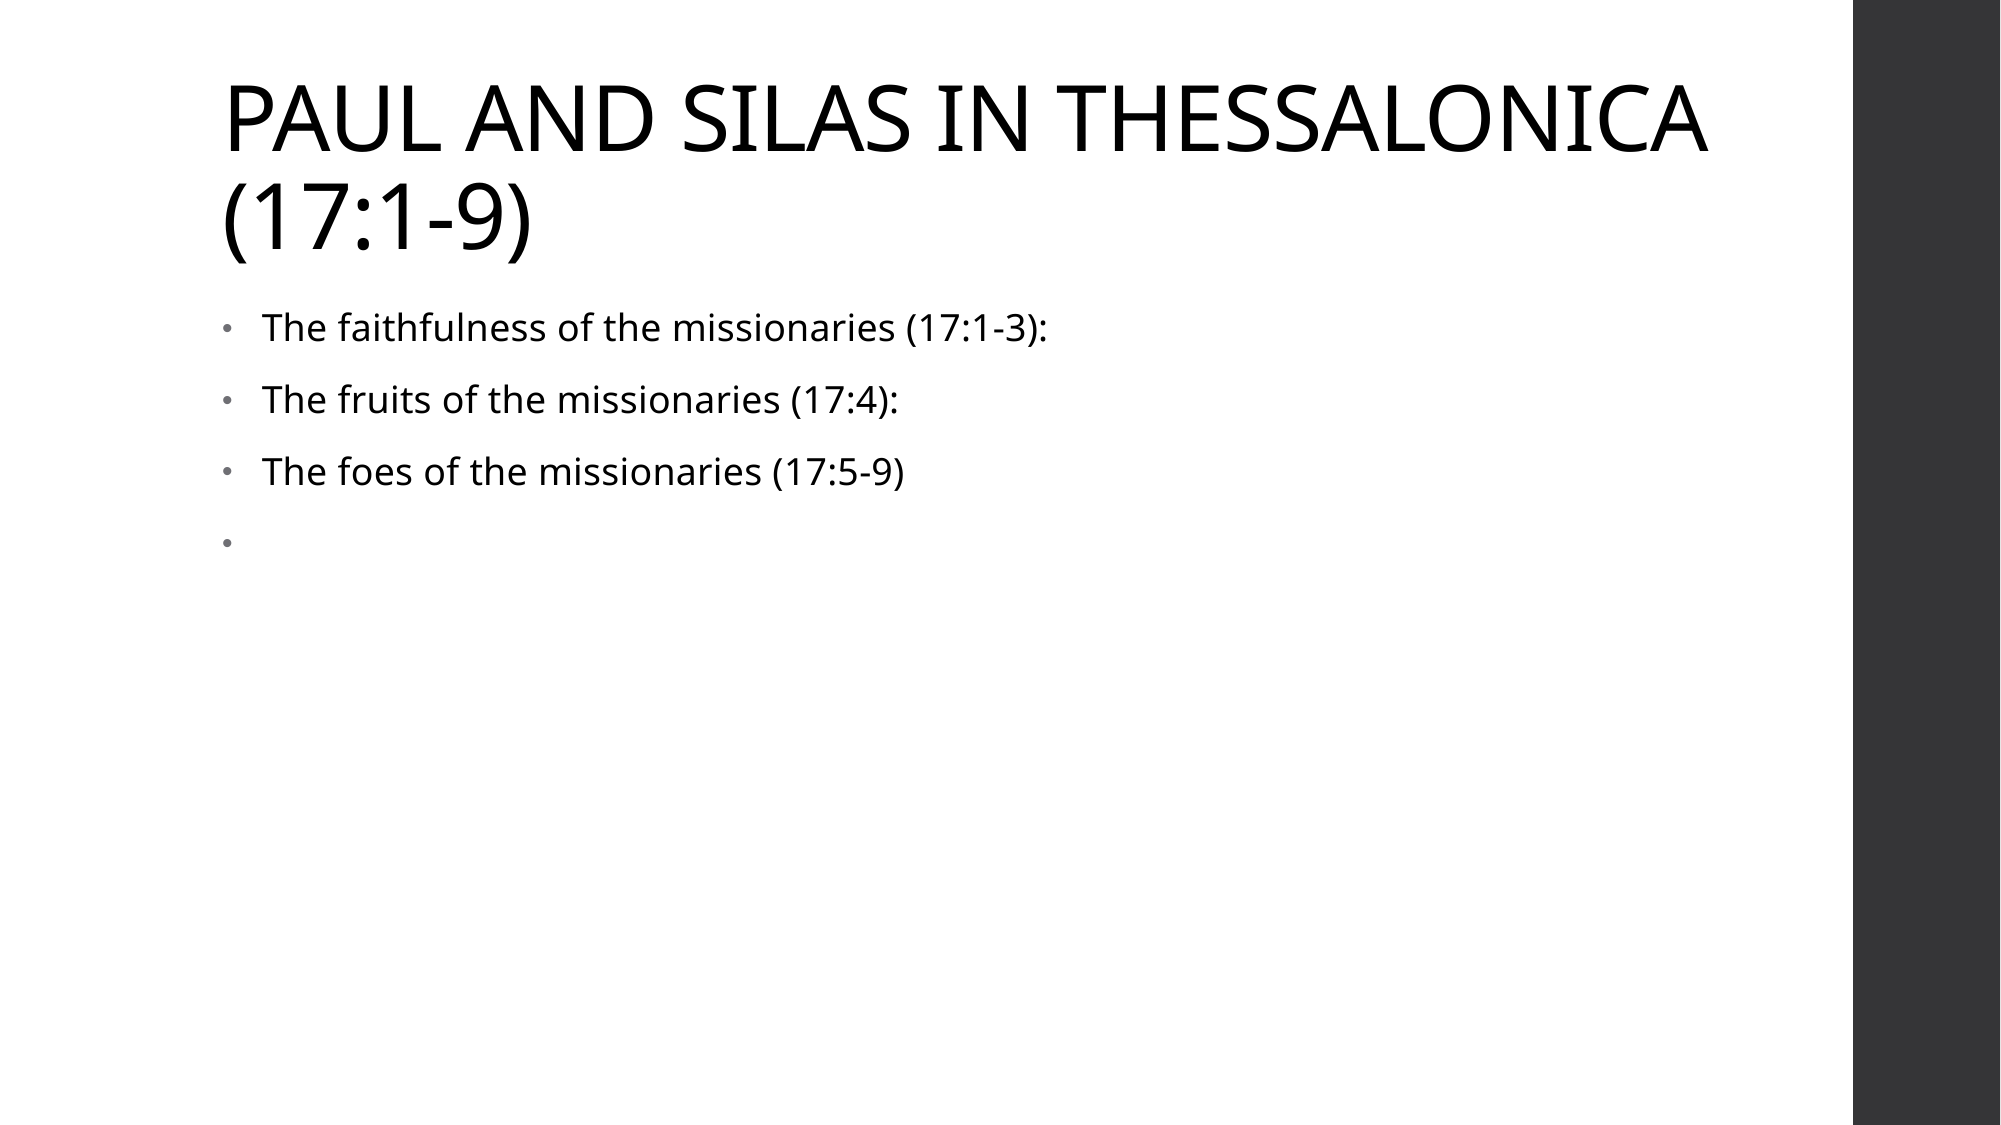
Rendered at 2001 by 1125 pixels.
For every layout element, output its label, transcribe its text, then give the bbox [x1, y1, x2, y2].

list The faithfulness of the missionaries (17:1-3): The fruits of the missionaries (17:4): The foes of the missionaries (17:5-9) [206, 299, 1617, 1014]
title PAUL AND SILAS IN THESSALONICA (17:1-9) [206, 60, 1797, 278]
